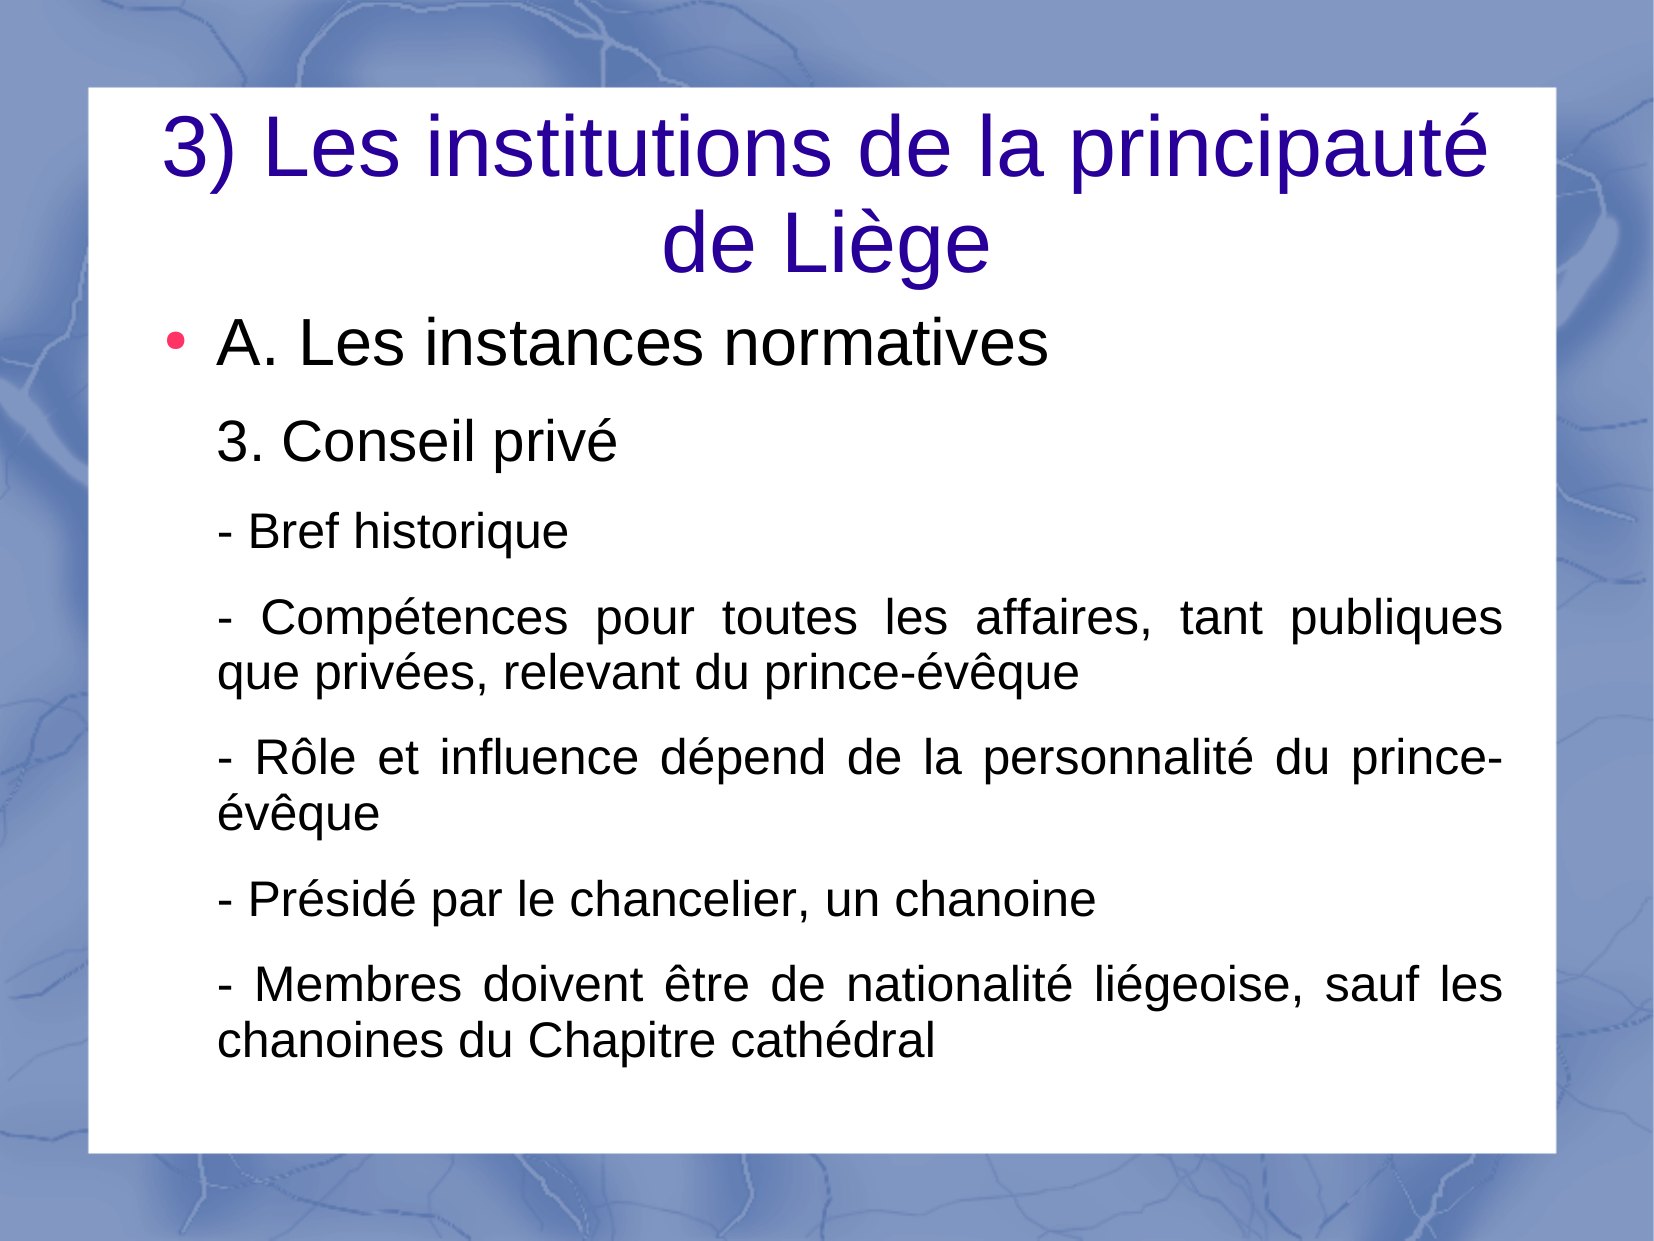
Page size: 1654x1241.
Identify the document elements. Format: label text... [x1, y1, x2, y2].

title 3) Les institutions de la principauté de Liège [118, 90, 1536, 298]
picture [0, 0, 1654, 1241]
list A. Les instances normatives 3. Conseil privé - Bref historique - Compétences pour toutes les affaires, tant publiques que privées, relevant du prince-évêque - Rôle et influence dépend de la personnalité du prince-évêque - Présidé par le chancelier, un chanoine - Membres doivent être de nationalité liégeoise, sauf les chanoines du Chapitre cathédral [146, 304, 1505, 1068]
